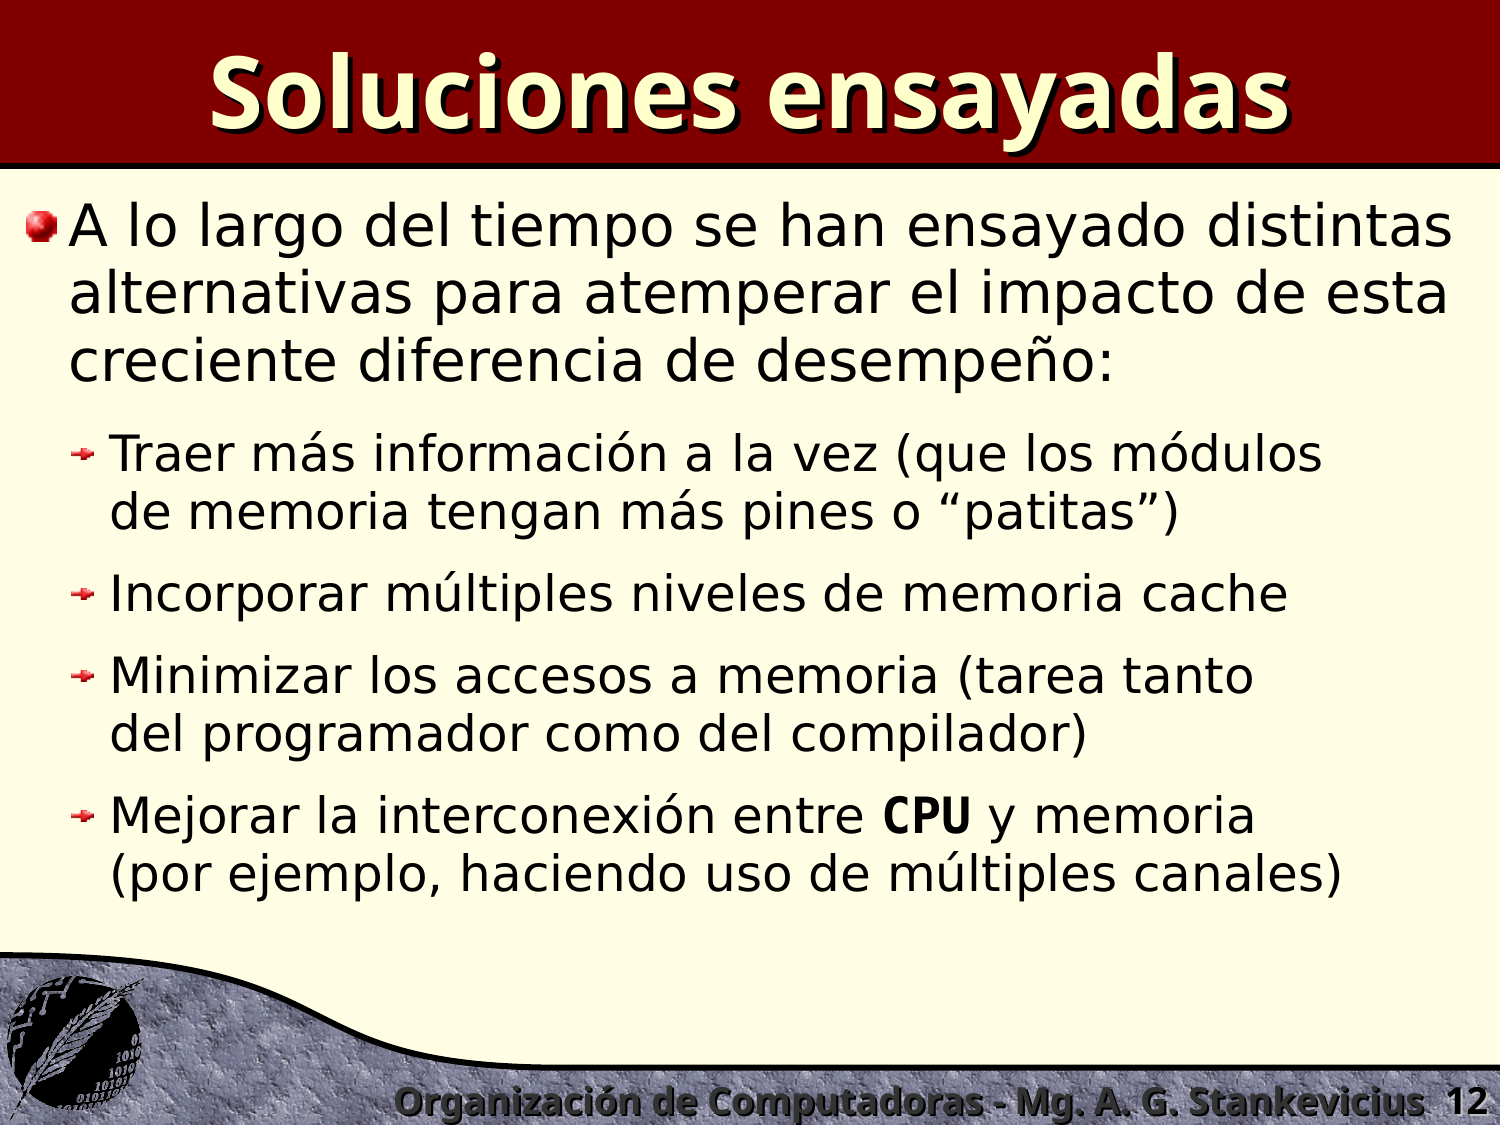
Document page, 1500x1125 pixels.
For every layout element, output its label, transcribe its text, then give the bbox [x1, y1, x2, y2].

picture [0, 959, 1500, 1125]
title Soluciones ensayadas [15, 5, 1485, 160]
picture [448, 1100, 455, 1110]
picture [1058, 1100, 1065, 1110]
list A lo largo del tiempo se han ensayado distintas alternativas para atemperar el impacto de esta creciente diferencia de desempeño: Traer más información a la vez (que los módulos de memoria tengan más pines o “patitas”) Incorporar múltiples niveles de memoria cache Minimizar los accesos a memoria (tarea tanto del programador como del compilador) Mejorar la interconexión entre CPU y memoria (por ejemplo, haciendo uso de múltiples canales) [11, 192, 1486, 935]
picture [802, 1100, 806, 1110]
